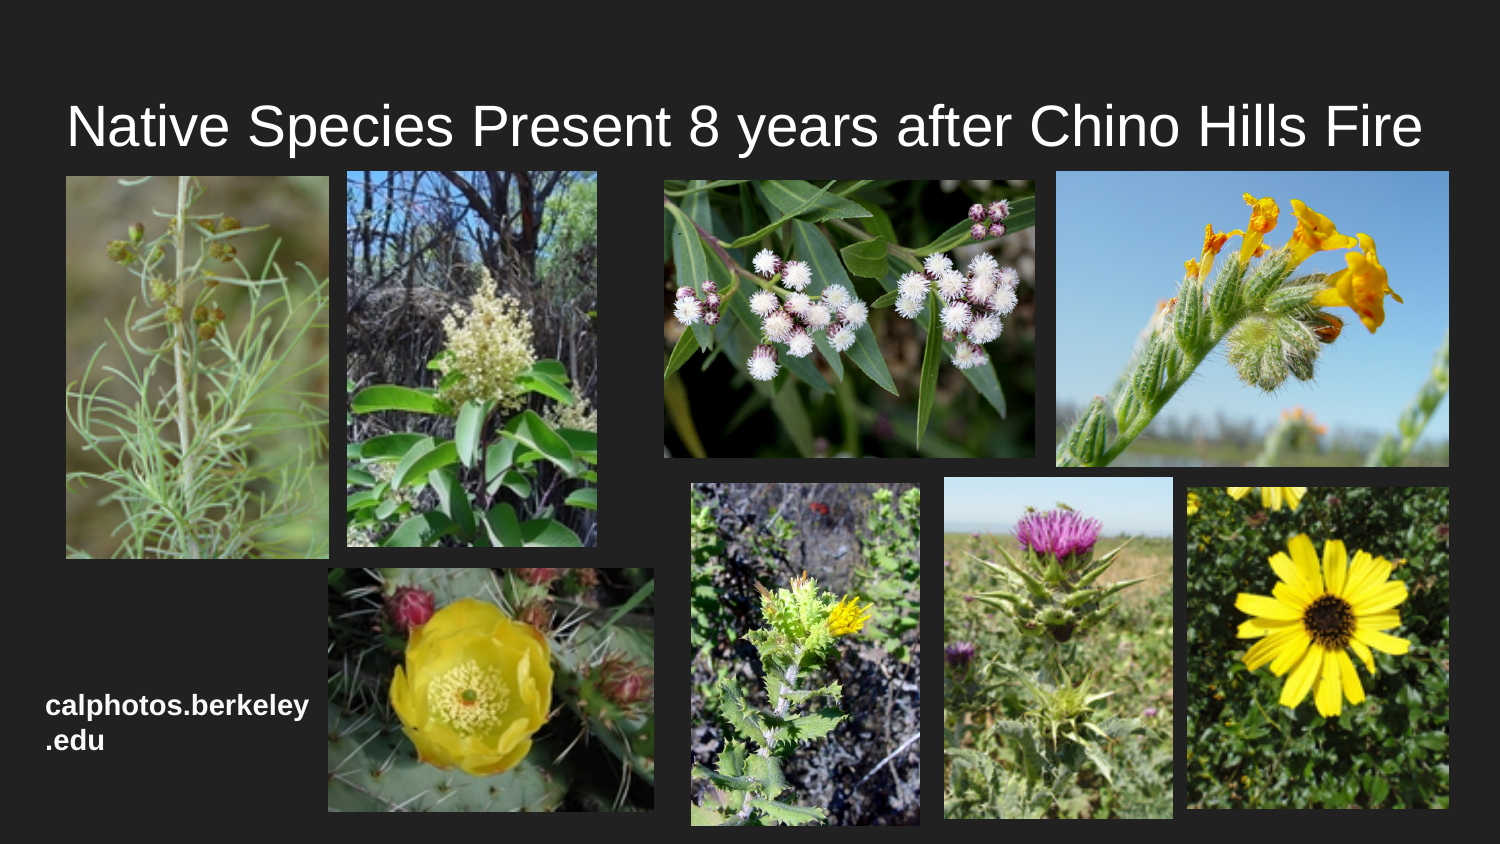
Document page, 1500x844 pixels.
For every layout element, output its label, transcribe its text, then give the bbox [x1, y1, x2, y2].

picture [664, 180, 1035, 458]
picture [691, 483, 920, 826]
picture [328, 568, 654, 813]
picture [347, 171, 597, 547]
picture [66, 176, 329, 559]
picture [944, 477, 1173, 819]
picture [1056, 171, 1449, 467]
picture [1187, 487, 1449, 809]
text_box calphotos.berkeley.edu [30, 671, 329, 766]
title Native Species Present 8 years after Chino Hills Fire [51, 72, 1449, 167]
